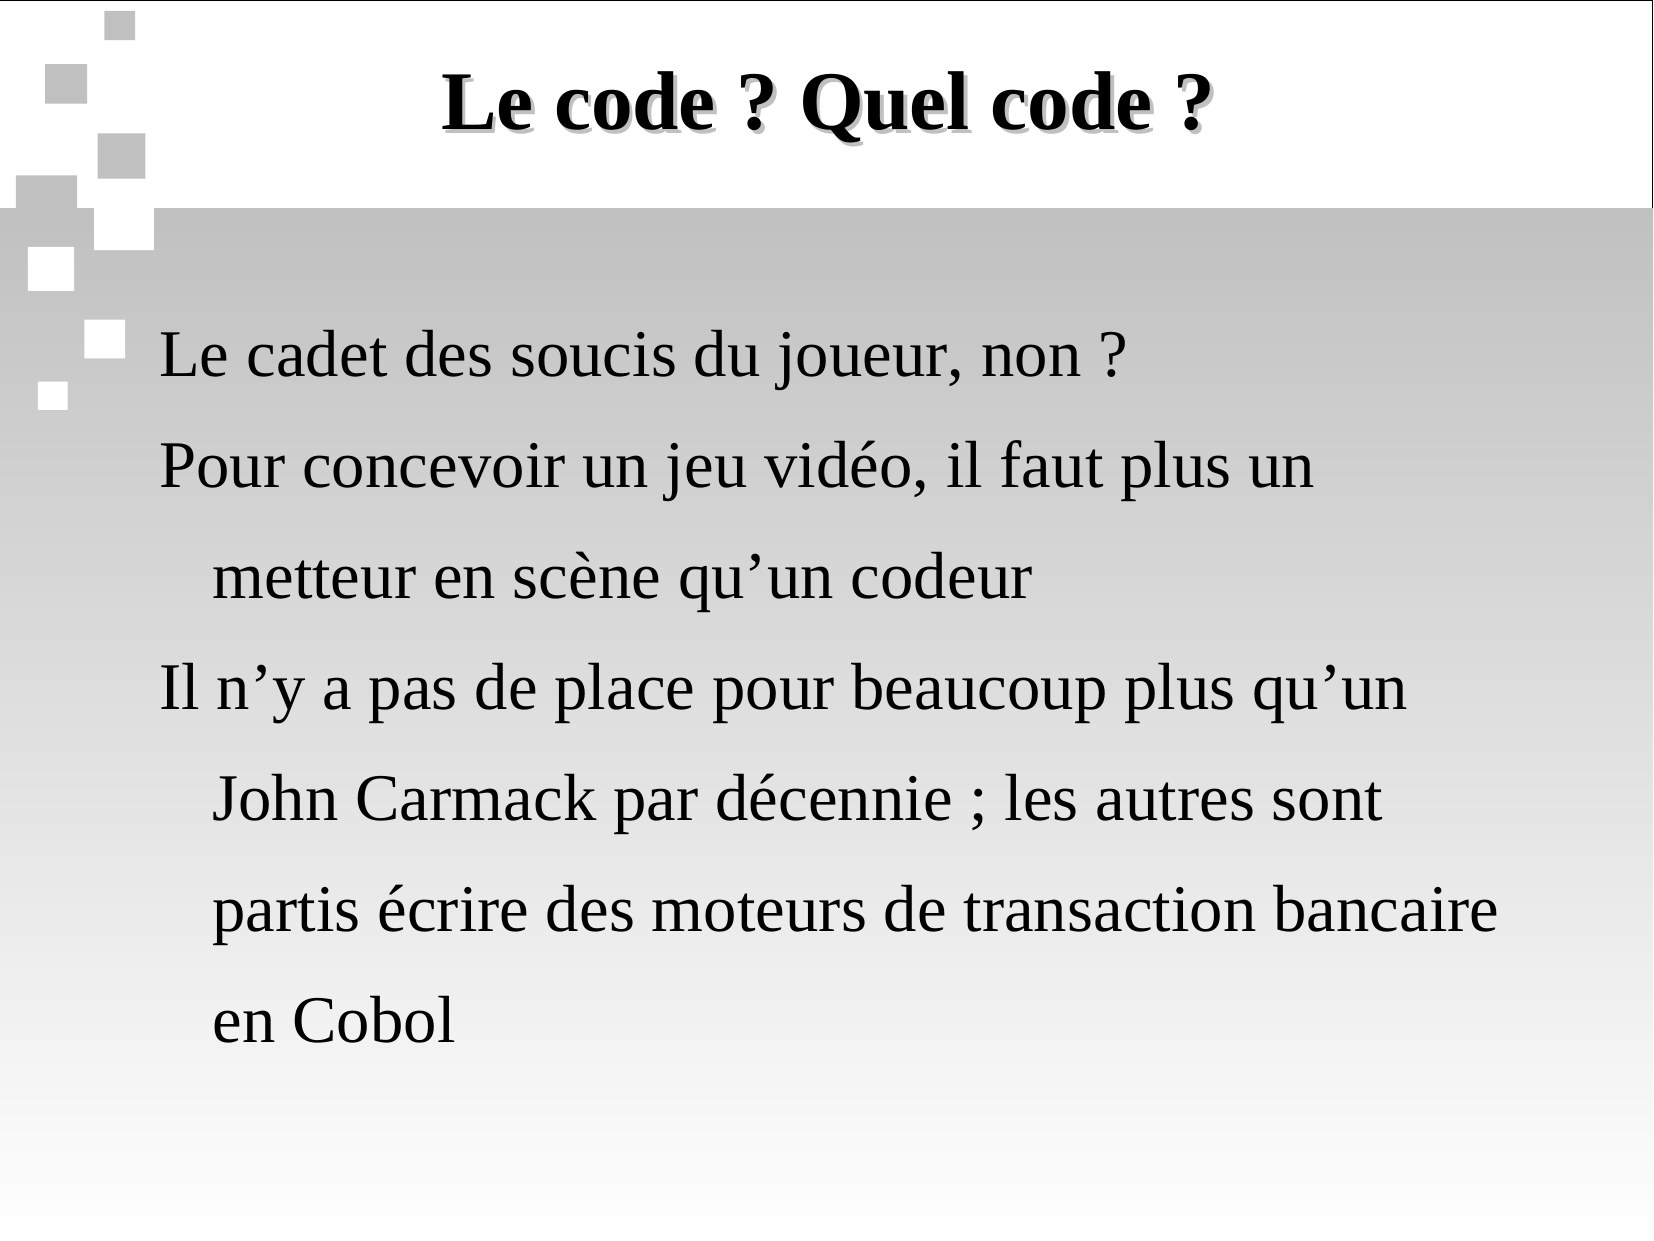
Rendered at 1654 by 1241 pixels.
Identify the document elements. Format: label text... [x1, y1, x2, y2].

title Le code ? Quel code ? [90, 0, 1567, 204]
list Le cadet des soucis du joueur, non ? Pour concevoir un jeu vidéo, il faut plus un metteur en scène qu’un codeur Il n’y a pas de place pour beaucoup plus qu’un John Carmack par décennie ; les autres sont partis écrire des moteurs de transaction bancaire en Cobol [141, 279, 1532, 1183]
